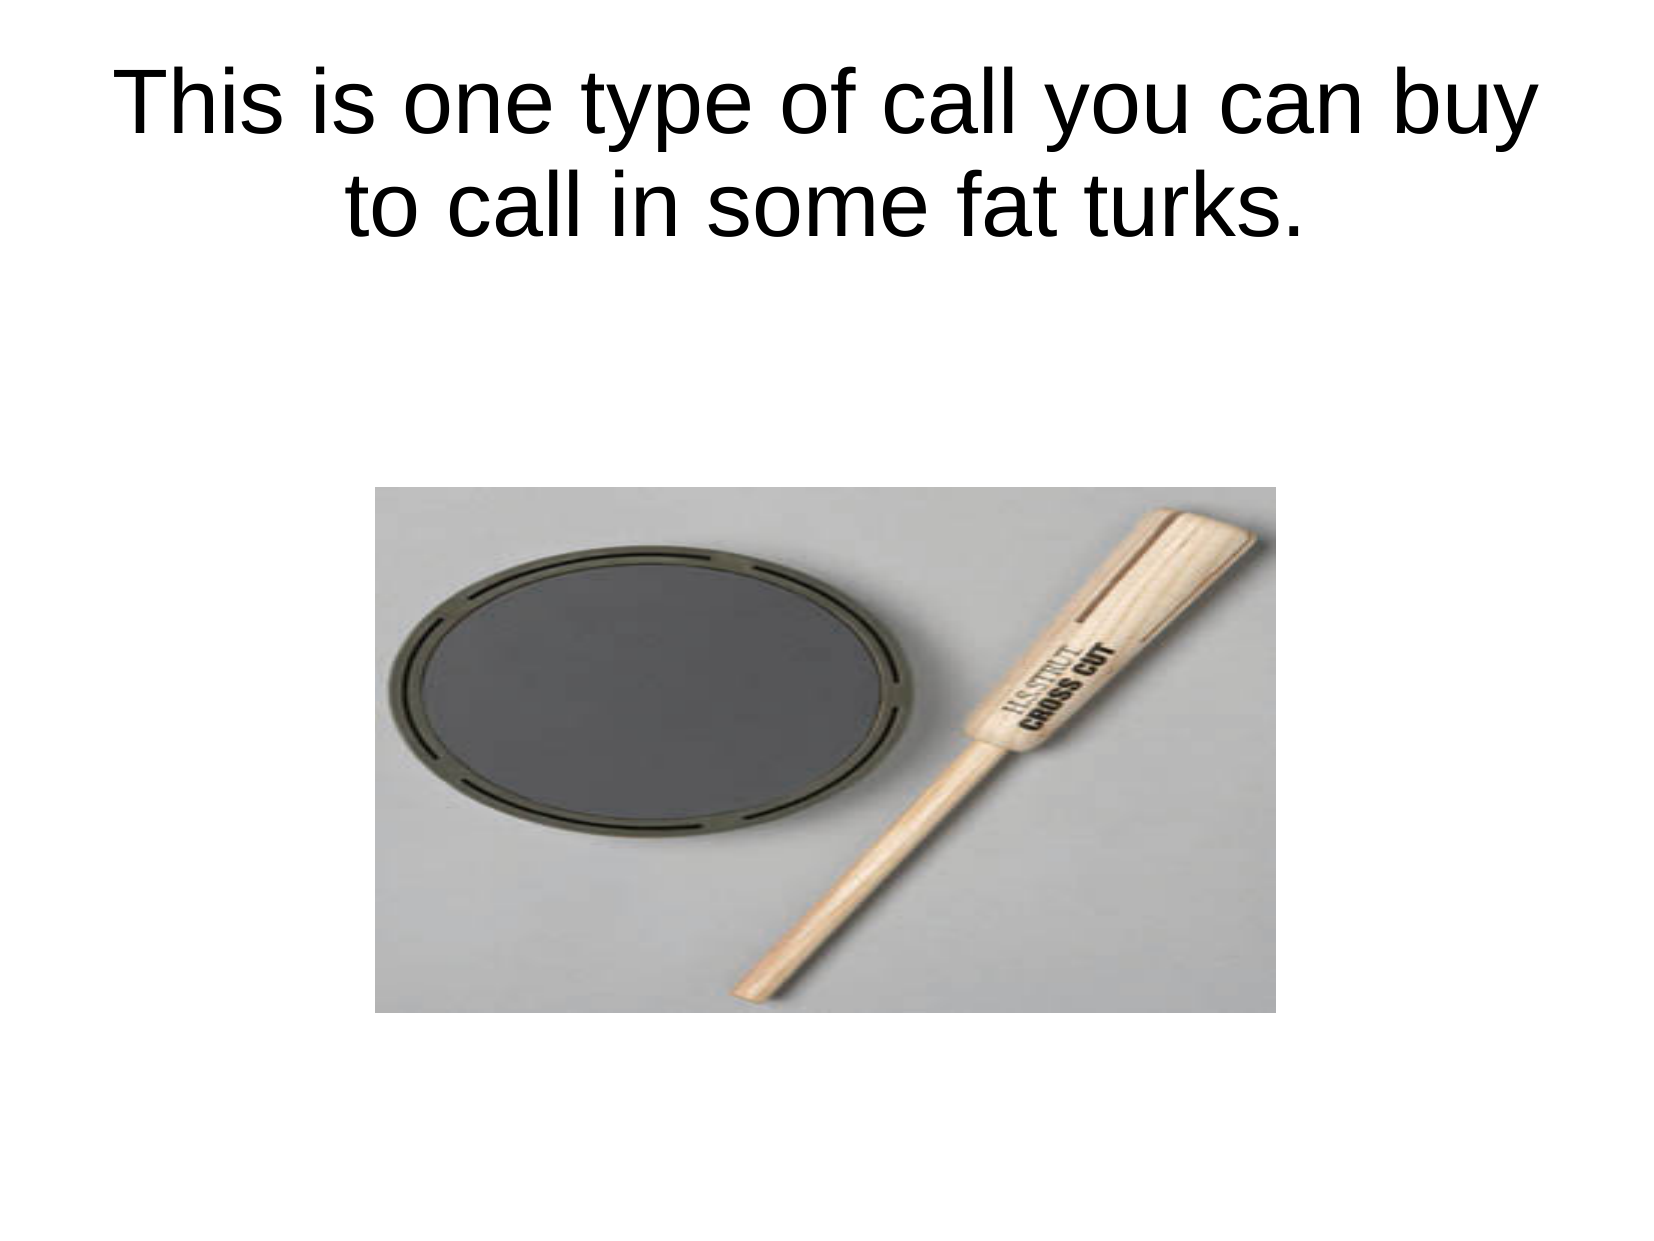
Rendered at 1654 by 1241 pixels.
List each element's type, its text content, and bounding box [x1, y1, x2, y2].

title This is one type of call you can buy to call in some fat turks. [82, 47, 1571, 259]
picture [375, 487, 1276, 1013]
